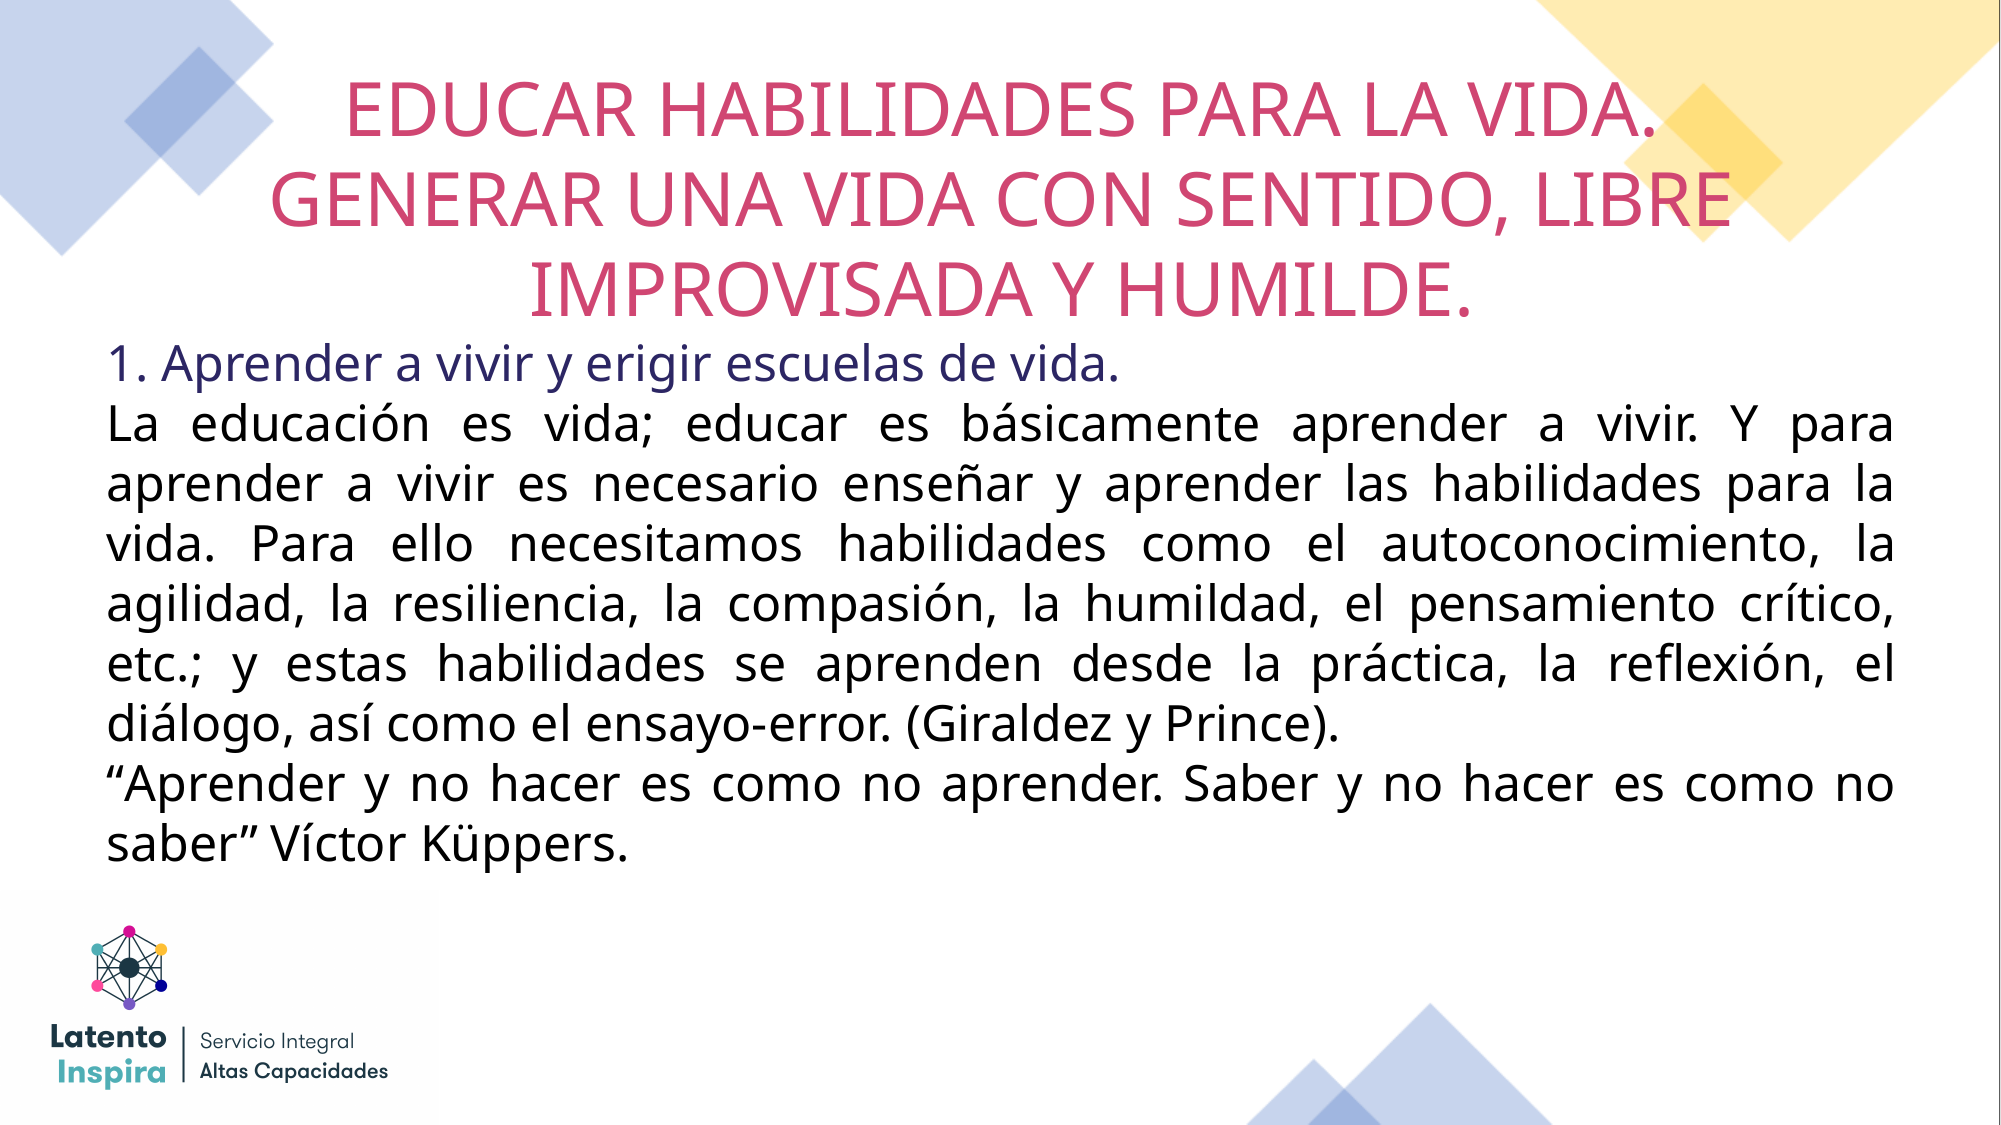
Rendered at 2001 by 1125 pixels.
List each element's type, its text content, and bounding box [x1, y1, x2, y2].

picture [0, 0, 2001, 1125]
text_box EDUCAR HABILIDADES PARA LA VIDA. GENERAR UNA VIDA CON SENTIDO, LIBRE IMPROVISADA Y HUMILDE. 1. Aprender a vivir y erigir escuelas de vida. La educación es vida; educar es básicamente aprender a vivir. Y para aprender a vivir es necesario enseñar y aprender las habilidades para la vida. Para ello necesitamos habilidades como el autoconocimiento, la agilidad, la resiliencia, la compasión, la humildad, el pensamiento crítico, etc.; y estas habilidades se aprenden desde la práctica, la reflexión, el diálogo, así como el ensayo-error. (Giraldez y Prince). “Aprender y no hacer es como no aprender. Saber y no hacer es como no saber” Víctor Küppers. [91, 53, 1912, 879]
